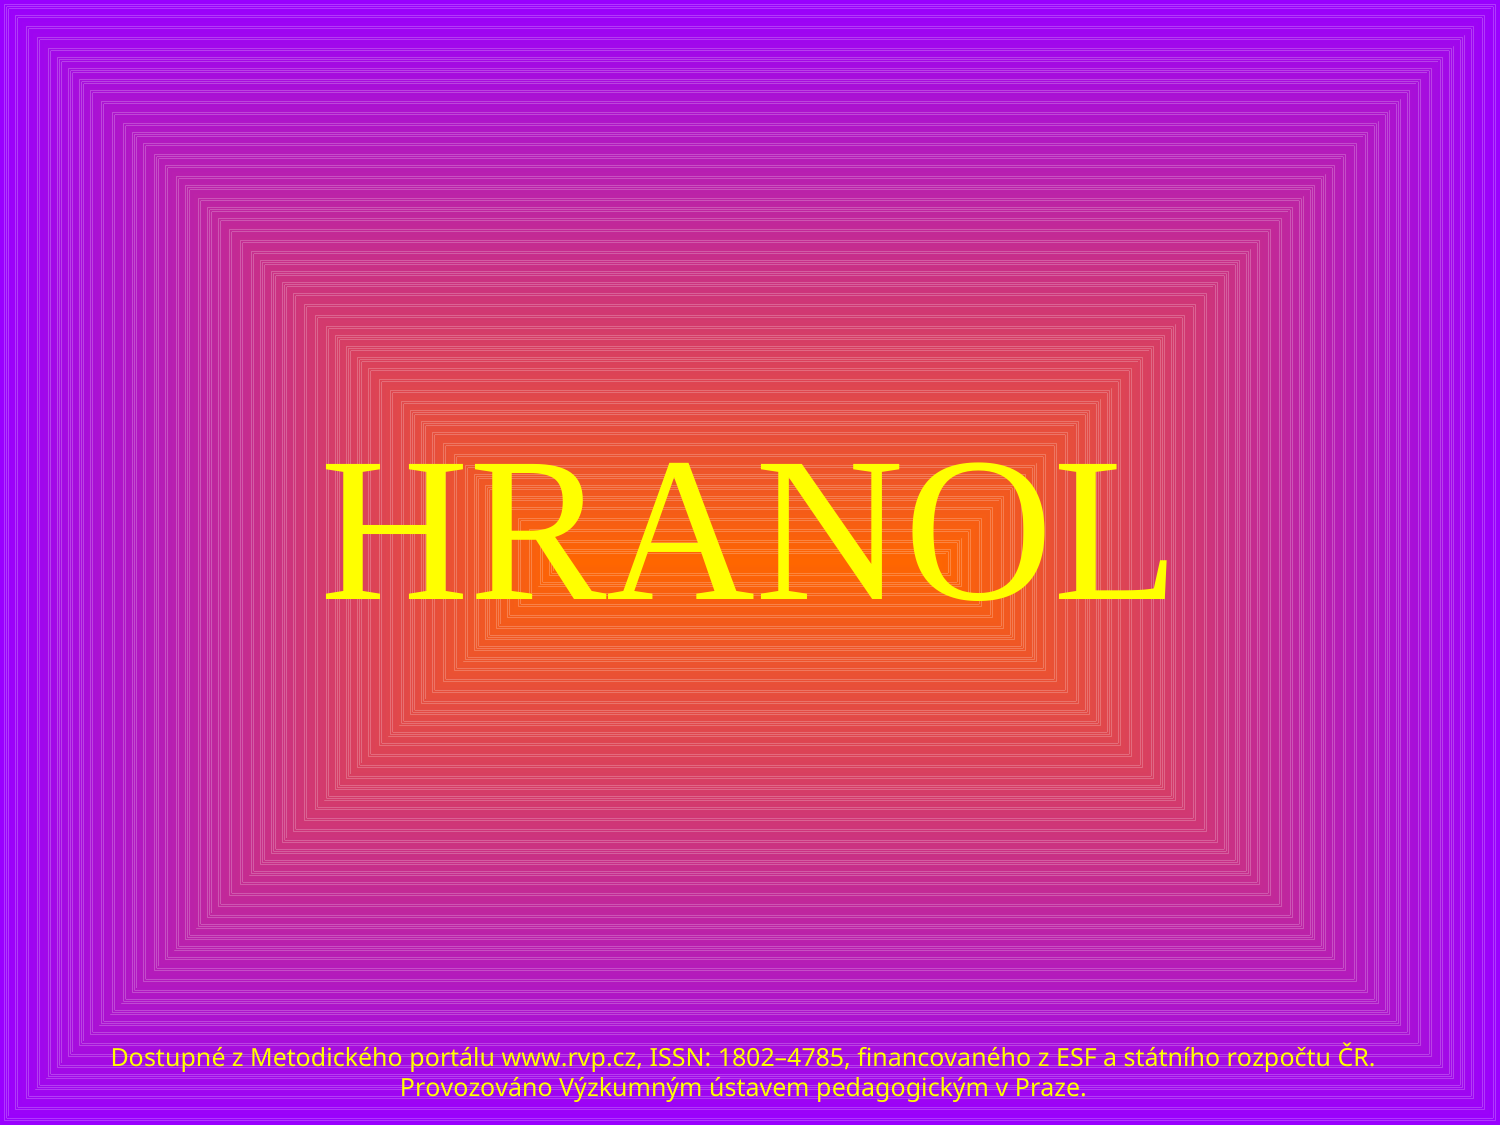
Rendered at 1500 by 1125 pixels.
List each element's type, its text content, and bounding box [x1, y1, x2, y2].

text_box HRANOL [0, 385, 1500, 649]
text_box Dostupné z Metodického portálu www.rvp.cz, ISSN: 1802–4785, financovaného z ESF a státního rozpočtu ČR. Provozováno Výzkumným ústavem pedagogickým v Praze. [35, 1041, 1454, 1102]
